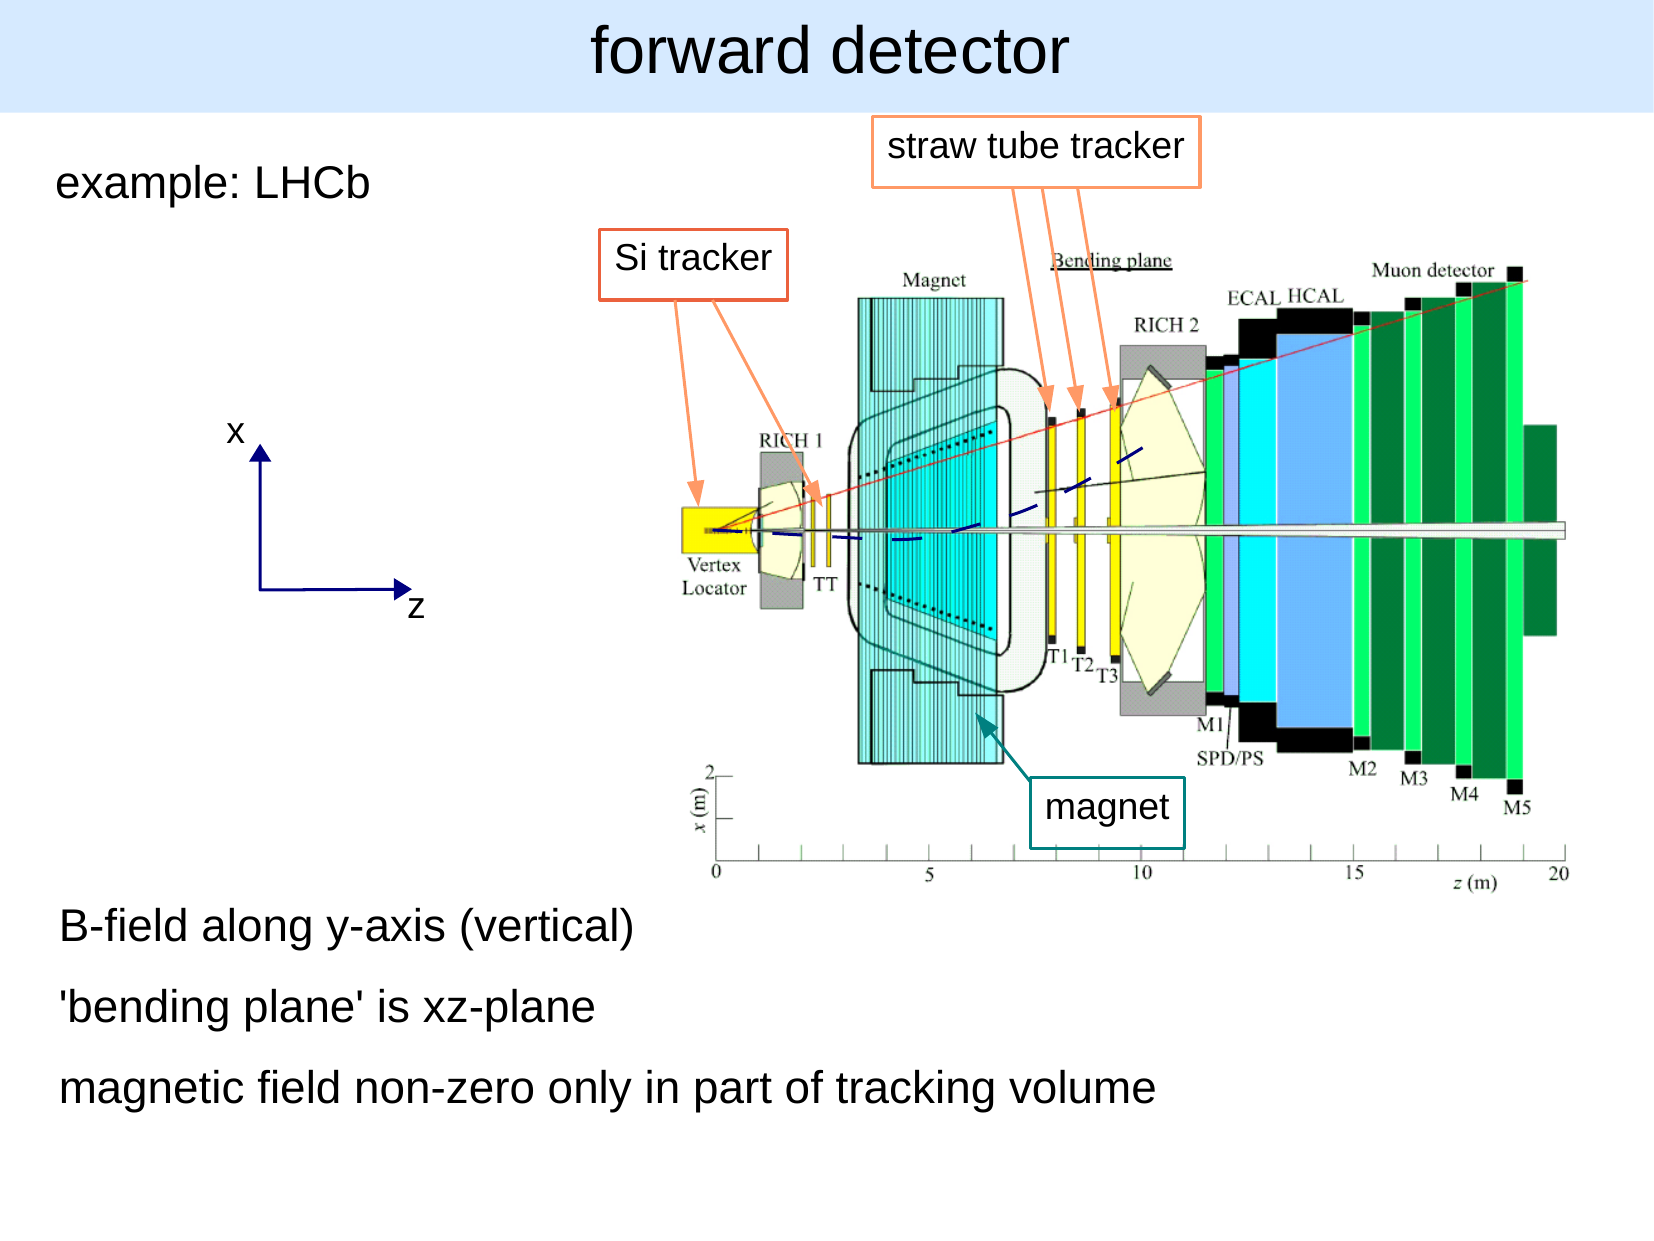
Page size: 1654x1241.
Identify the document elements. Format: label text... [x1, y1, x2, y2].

text_box Si tracker [599, 229, 788, 301]
text_box x [211, 402, 261, 474]
text_box z [392, 576, 441, 648]
picture [675, 247, 1576, 901]
title forward detector [86, 0, 1576, 100]
text_box straw tube tracker [872, 116, 1201, 188]
list example: LHCb [37, 156, 698, 250]
text_box magnet [1030, 777, 1185, 849]
list B-field along y-axis (vertical) 'bending plane' is xz-plane magnetic field non-zero only in part of tracking volume [41, 900, 1388, 1164]
